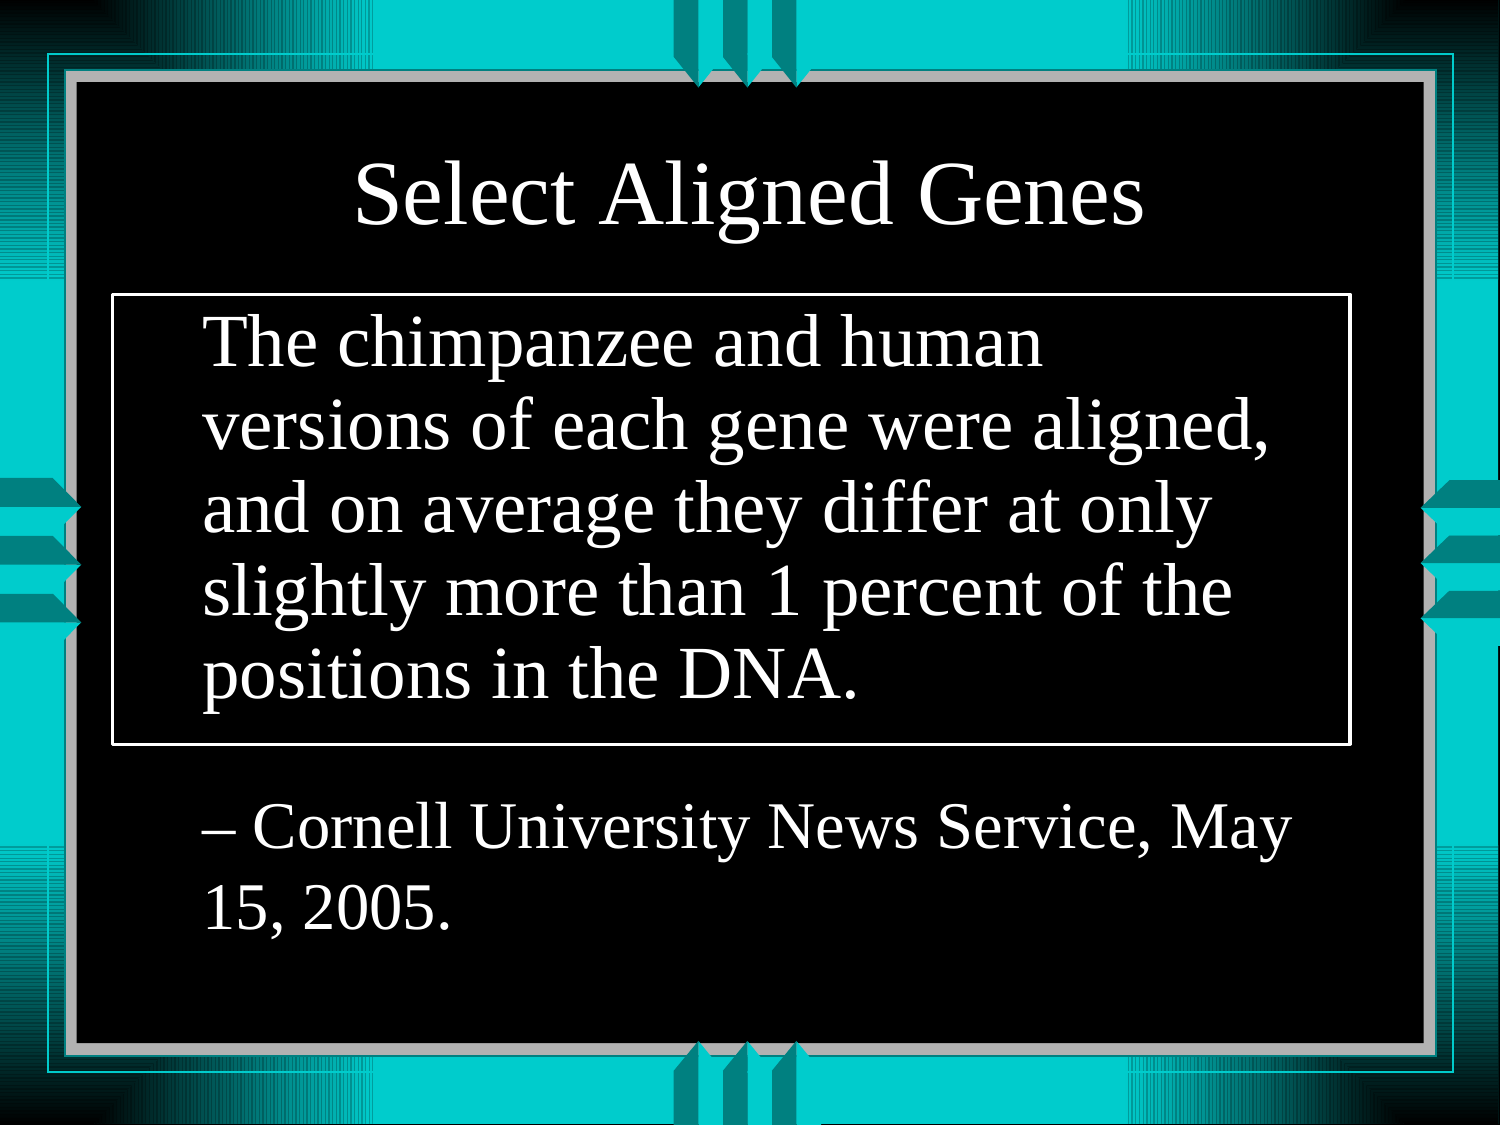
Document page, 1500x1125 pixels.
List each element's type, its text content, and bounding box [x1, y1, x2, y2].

text_box The chimpanzee and human versions of each gene were aligned, and on average they differ at only slightly more than 1 percent of the positions in the DNA. – Cornell University News Service, May 15, 2005. [187, 296, 1313, 743]
text_box The chimpanzee and human versions of each gene were aligned, and on average they differ at only slightly more than 1 percent of the positions in the DNA. – Cornell University News Service, May 15, 2005. [187, 746, 1313, 954]
title Select Aligned Genes [112, 99, 1388, 288]
